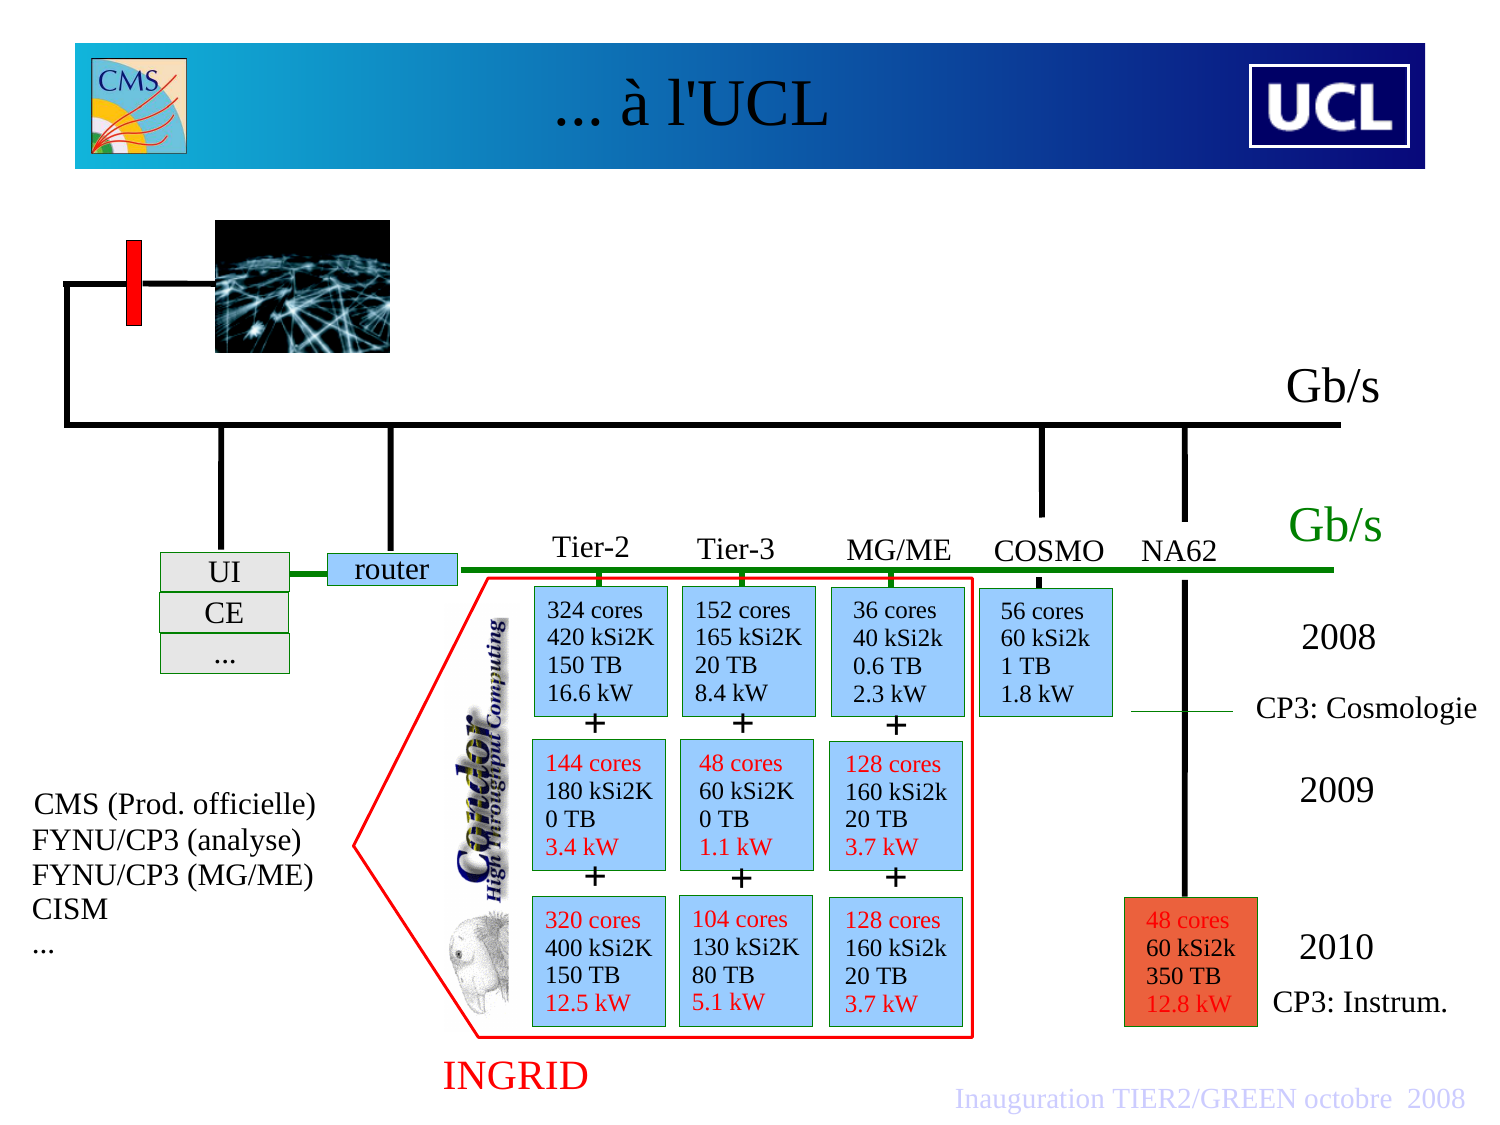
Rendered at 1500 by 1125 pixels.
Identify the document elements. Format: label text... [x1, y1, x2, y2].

text_box Gb/s [1270, 350, 1413, 424]
text_box Tier-3 [682, 524, 798, 576]
text_box CMS (Prod. officielle) FYNU/CP3 (analyse) FYNU/CP3 (MG/ME) CISM ... [9, 773, 356, 978]
text_box NA62 [1126, 526, 1235, 578]
text_box 36 cores 40 kSi2k 0.6 TB 2.3 kW [831, 587, 965, 717]
text_box 2009 [1284, 762, 1395, 821]
text_box 128 cores 160 kSi2k 20 TB 3.7 kW [829, 741, 963, 871]
text_box 320 cores 400 kSi2K 150 TB 12.5 kW [532, 896, 666, 1027]
picture [444, 603, 520, 1032]
text_box 2008 [1286, 608, 1397, 667]
text_box + [568, 845, 624, 910]
text_box + [568, 692, 624, 756]
text_box 104 cores 130 kSi2K 80 TB 5.1 kW [679, 895, 813, 1027]
text_box 152 cores 165 kSi2K 20 TB 8.4 kW [682, 586, 816, 717]
text_box 144 cores 180 kSi2K 0 TB 3.4 kW [532, 739, 666, 871]
text_box + [869, 846, 925, 910]
text_box UI [160, 552, 290, 592]
picture [444, 989, 472, 1032]
text_box Inauguration TIER2/GREEN octobre 2008 [940, 1074, 1482, 1123]
text_box 128 cores 160 kSi2k 20 TB 3.7 kW [829, 897, 963, 1027]
text_box CP3: Instrum. [1257, 977, 1484, 1029]
text_box + [716, 692, 772, 756]
text_box CP3: Cosmologie [1241, 683, 1500, 735]
picture [1252, 67, 1405, 145]
text_box 2010 [1284, 918, 1395, 977]
picture [444, 603, 473, 660]
text_box + [869, 695, 925, 759]
text_box + [715, 848, 770, 912]
text_box Gb/s [1273, 489, 1416, 563]
text_box ... [160, 633, 290, 674]
text_box 56 cores 60 kSi2k 1 TB 1.8 kW [979, 588, 1113, 717]
picture [215, 220, 390, 353]
text_box 48 cores 60 kSi2k 350 TB 12.8 kW [1124, 897, 1258, 1027]
text_box CE [159, 592, 289, 633]
text_box 324 cores 420 kSi2K 150 TB 16.6 kW [534, 586, 668, 717]
text_box 48 cores 60 kSi2K 0 TB 1.1 kW [680, 739, 814, 871]
text_box COSMO [978, 526, 1125, 578]
picture [92, 59, 186, 153]
text_box [126, 240, 142, 326]
text_box ... à l'UCL [539, 58, 861, 150]
text_box router [327, 553, 458, 586]
text_box INGRID [427, 1045, 611, 1108]
text_box Tier-2 [537, 521, 654, 573]
text_box MG/ME [831, 525, 977, 577]
